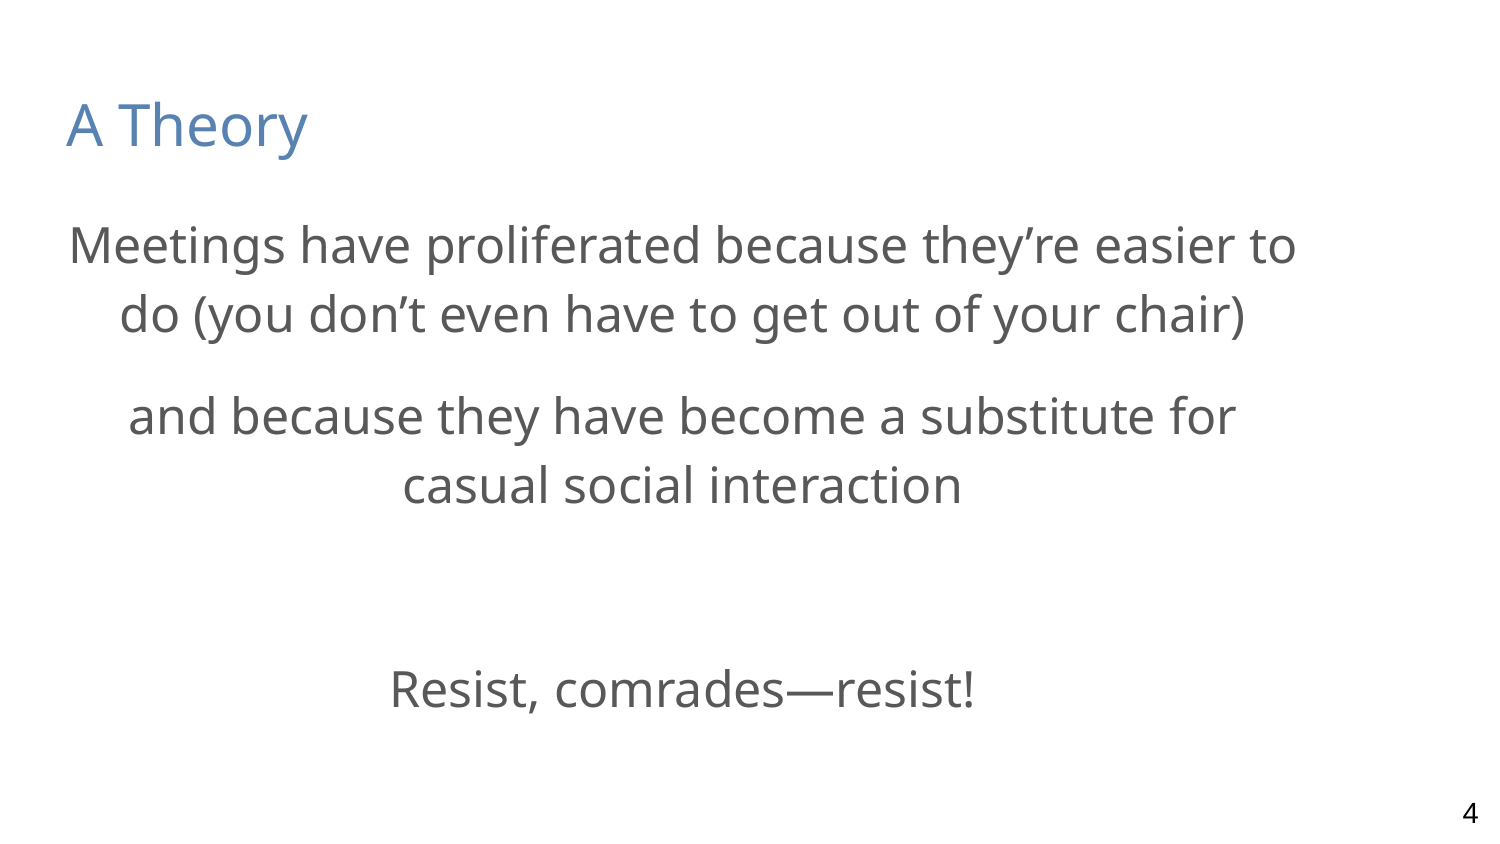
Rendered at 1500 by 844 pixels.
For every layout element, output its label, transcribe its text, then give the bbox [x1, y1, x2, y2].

list Meetings have proliferated because they’re easier to do (you don’t even have to get out of your chair) and because they have become a substitute for casual social interaction Resist, comrades—resist! [51, 189, 1315, 750]
title A Theory [51, 72, 1449, 167]
slide_number <number> [1403, 779, 1494, 844]
